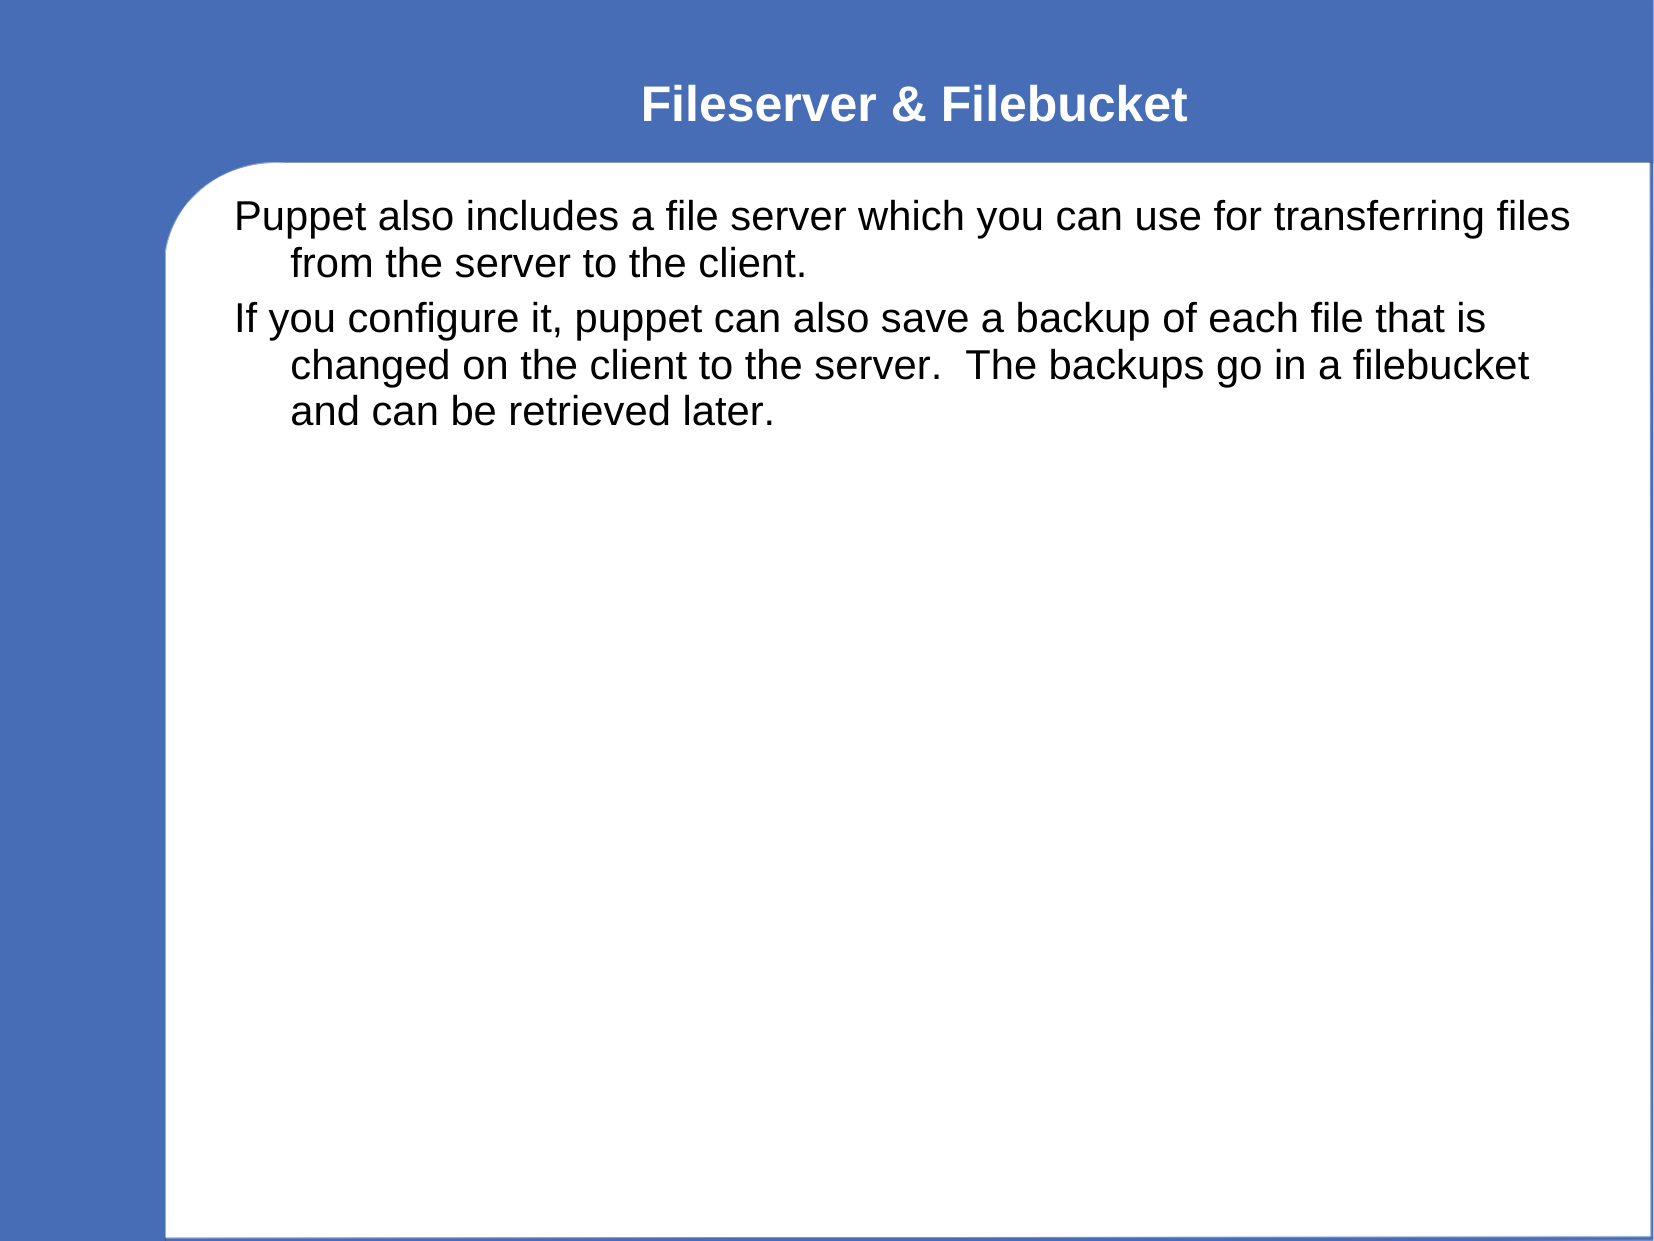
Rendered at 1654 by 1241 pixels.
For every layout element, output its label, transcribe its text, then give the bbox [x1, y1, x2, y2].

picture [0, 0, 1654, 1241]
list Puppet also includes a file server which you can use for transferring files from the server to the client. If you configure it, puppet can also save a backup of each file that is changed on the client to the server. The backups go in a filebucket and can be retrieved later. [234, 192, 1596, 1020]
title Fileserver & Filebucket [234, 27, 1595, 181]
